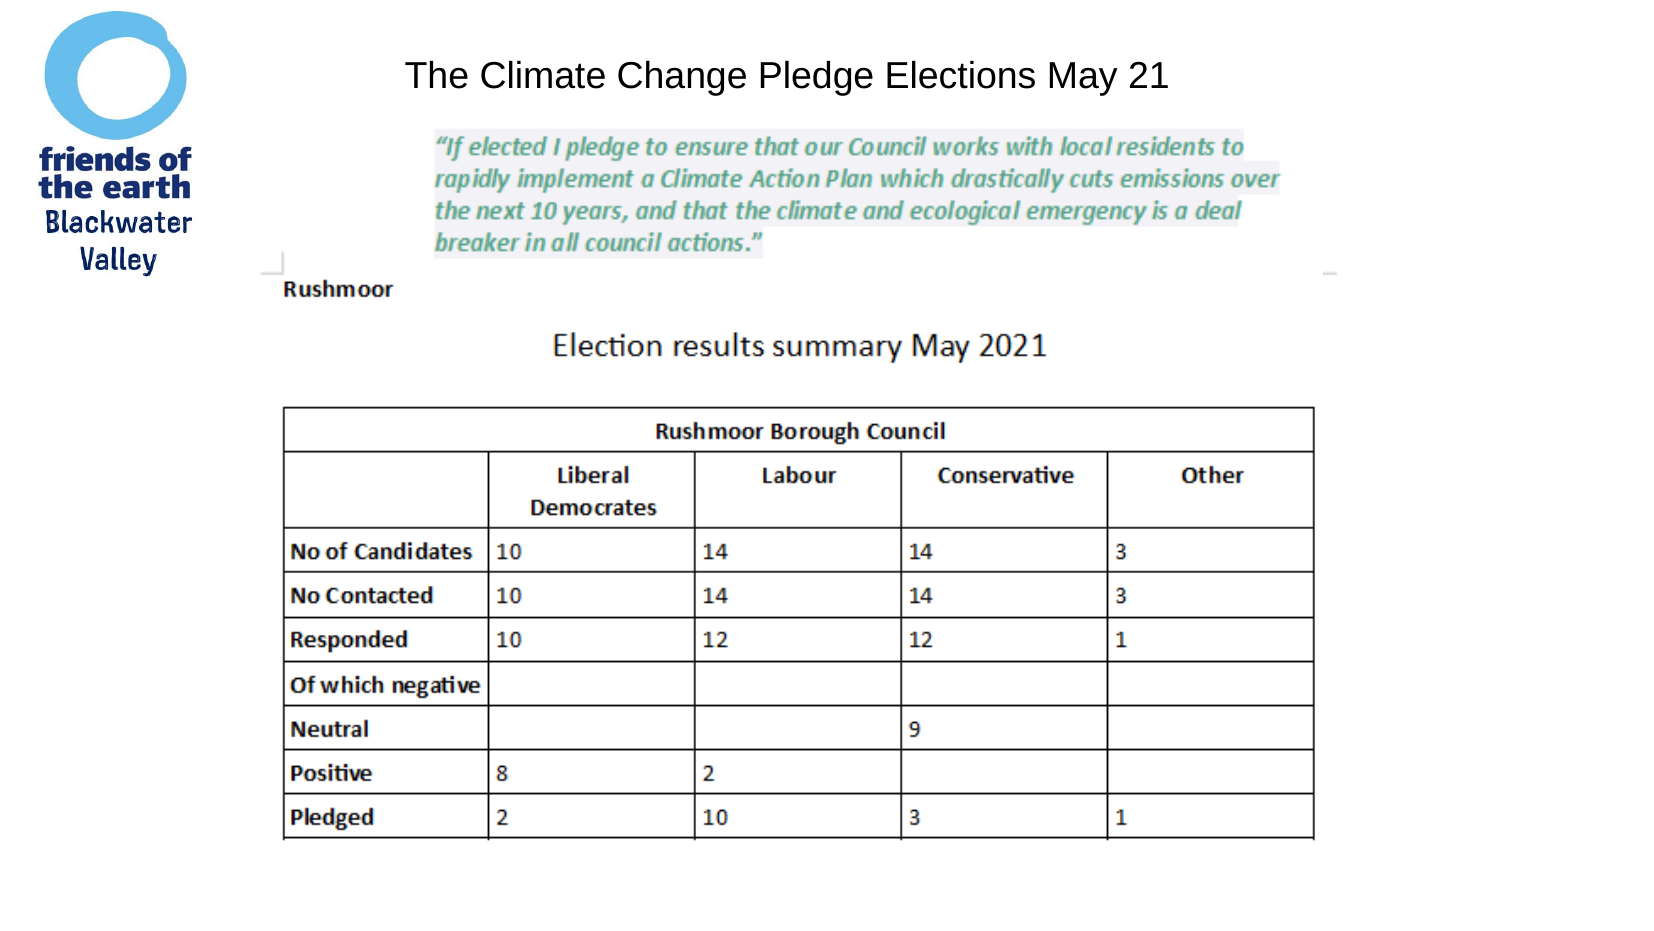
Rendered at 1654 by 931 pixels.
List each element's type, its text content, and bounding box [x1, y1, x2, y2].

text_box The Climate Change Pledge Elections May 21 [389, 47, 1347, 105]
picture [236, 118, 1359, 898]
picture [23, 11, 214, 296]
